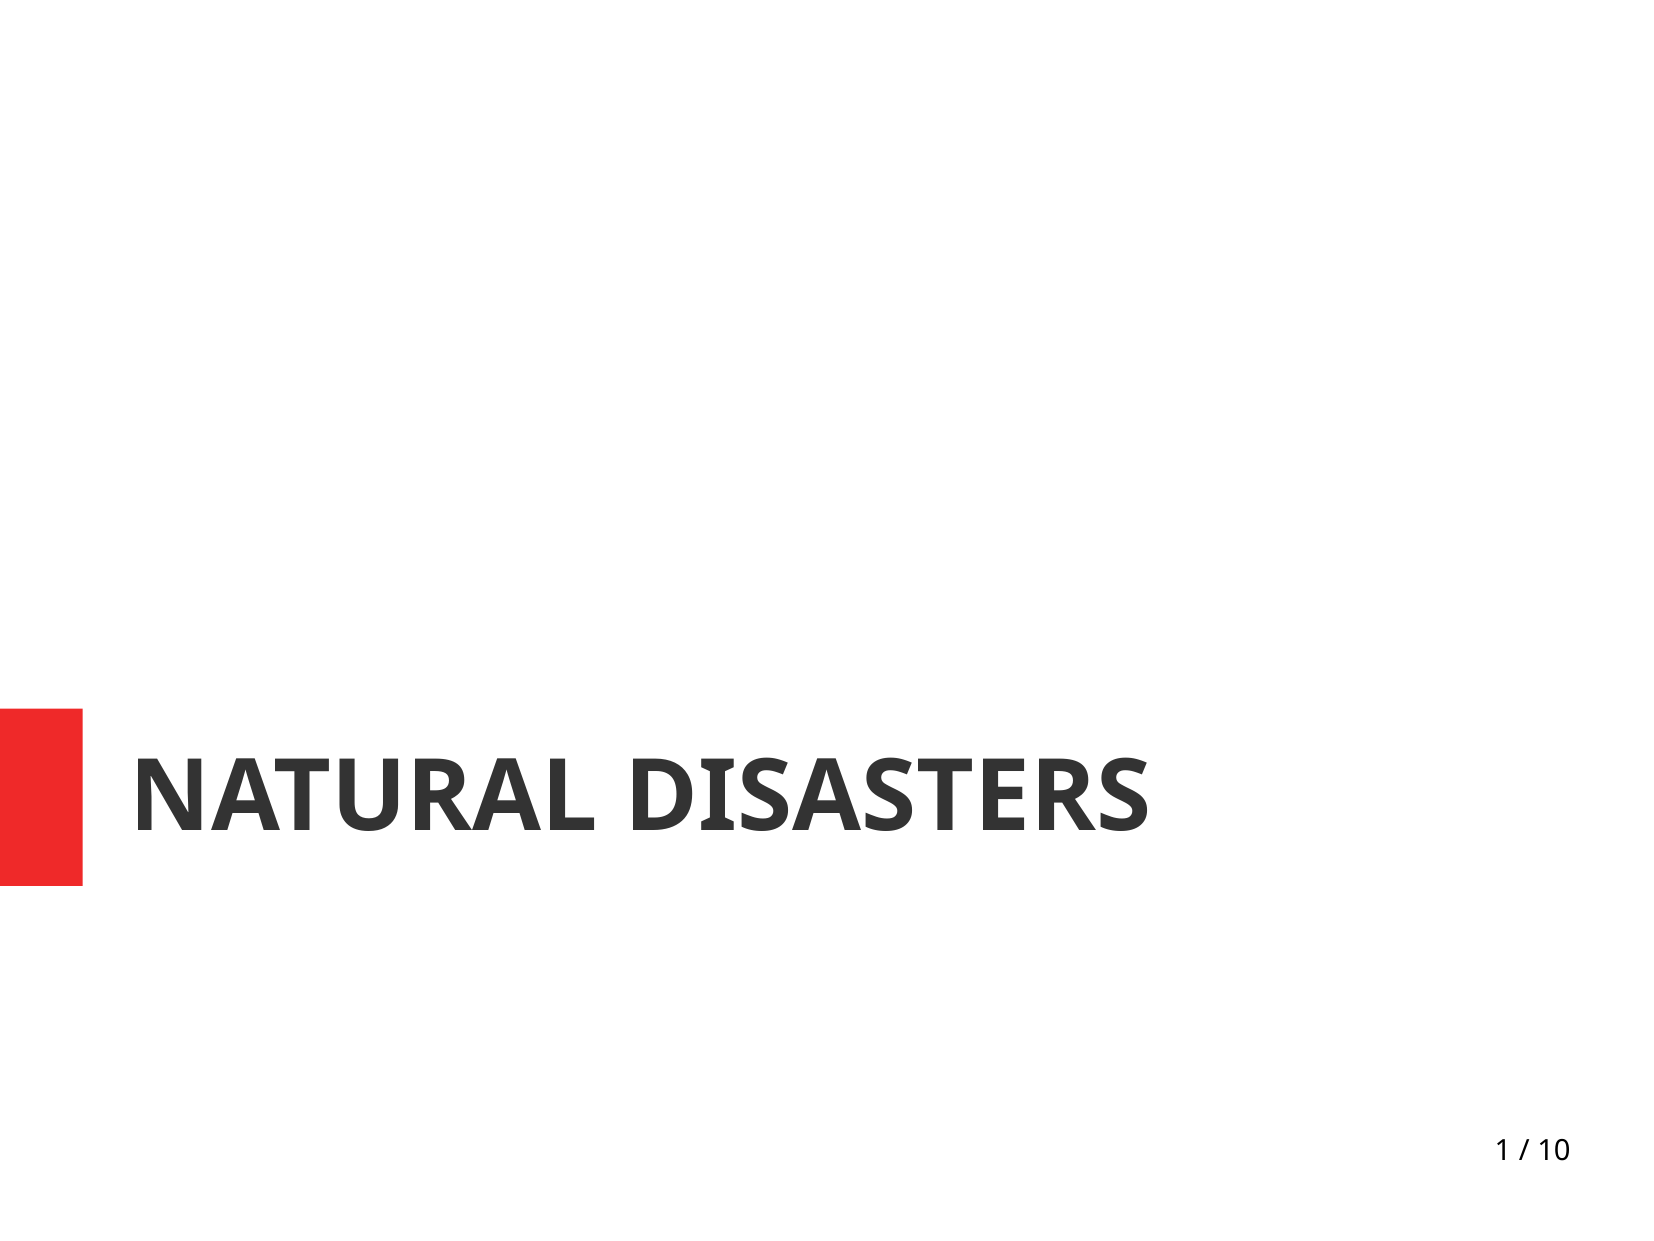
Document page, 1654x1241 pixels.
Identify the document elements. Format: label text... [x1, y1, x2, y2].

title NATURAL DISASTERS [129, 673, 1536, 910]
